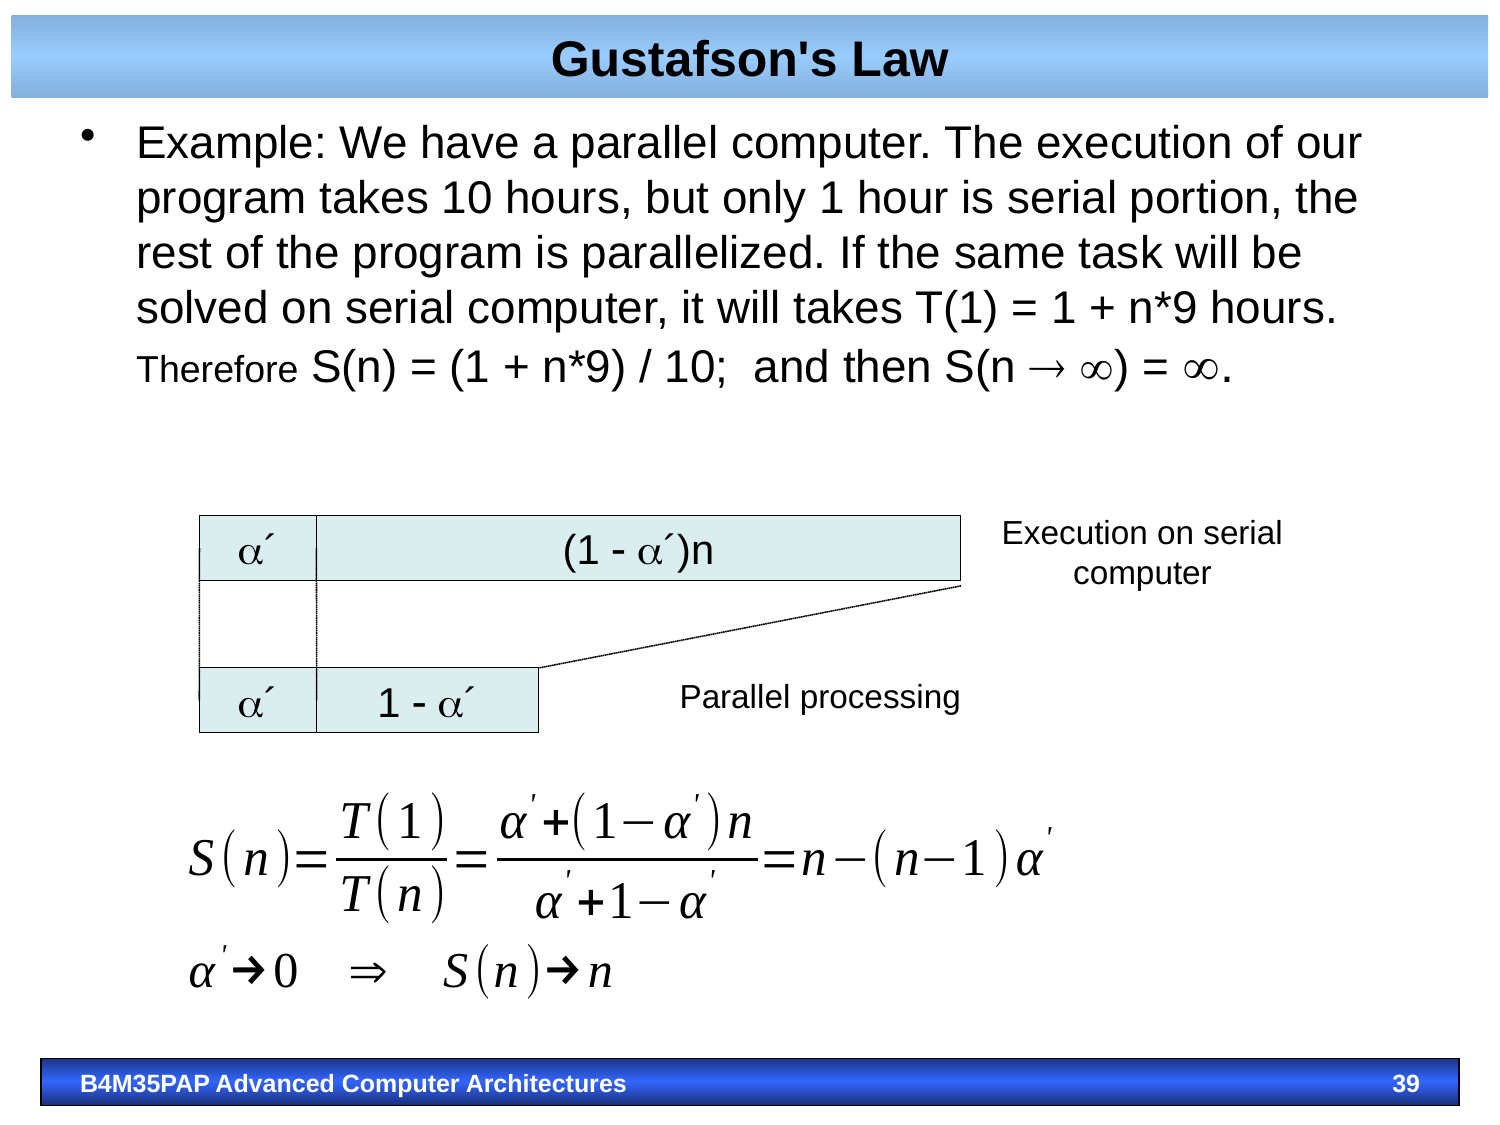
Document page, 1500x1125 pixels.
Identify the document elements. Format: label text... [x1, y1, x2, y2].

title Gustafson's Law [11, 15, 1489, 98]
chart [175, 937, 631, 1004]
list Example: We have a parallel computer. The execution of our program takes 10 hours, but only 1 hour is serial portion, the rest of the program is parallelized. If the same task will be solved on serial computer, it will takes T(1) = 1 + n*9 hours. Therefore S(n) = (1 + n*9) / 10; and then S(n  ) = . [64, 105, 1436, 1043]
text_box 1  ´ [316, 667, 539, 733]
chart [175, 785, 1071, 930]
text_box ´ [199, 667, 316, 733]
text_box ´ [199, 515, 317, 581]
text_box Parallel processing [539, 667, 1102, 723]
text_box (1  ´)n [317, 515, 960, 581]
text_box Execution on serial computer [960, 503, 1325, 599]
